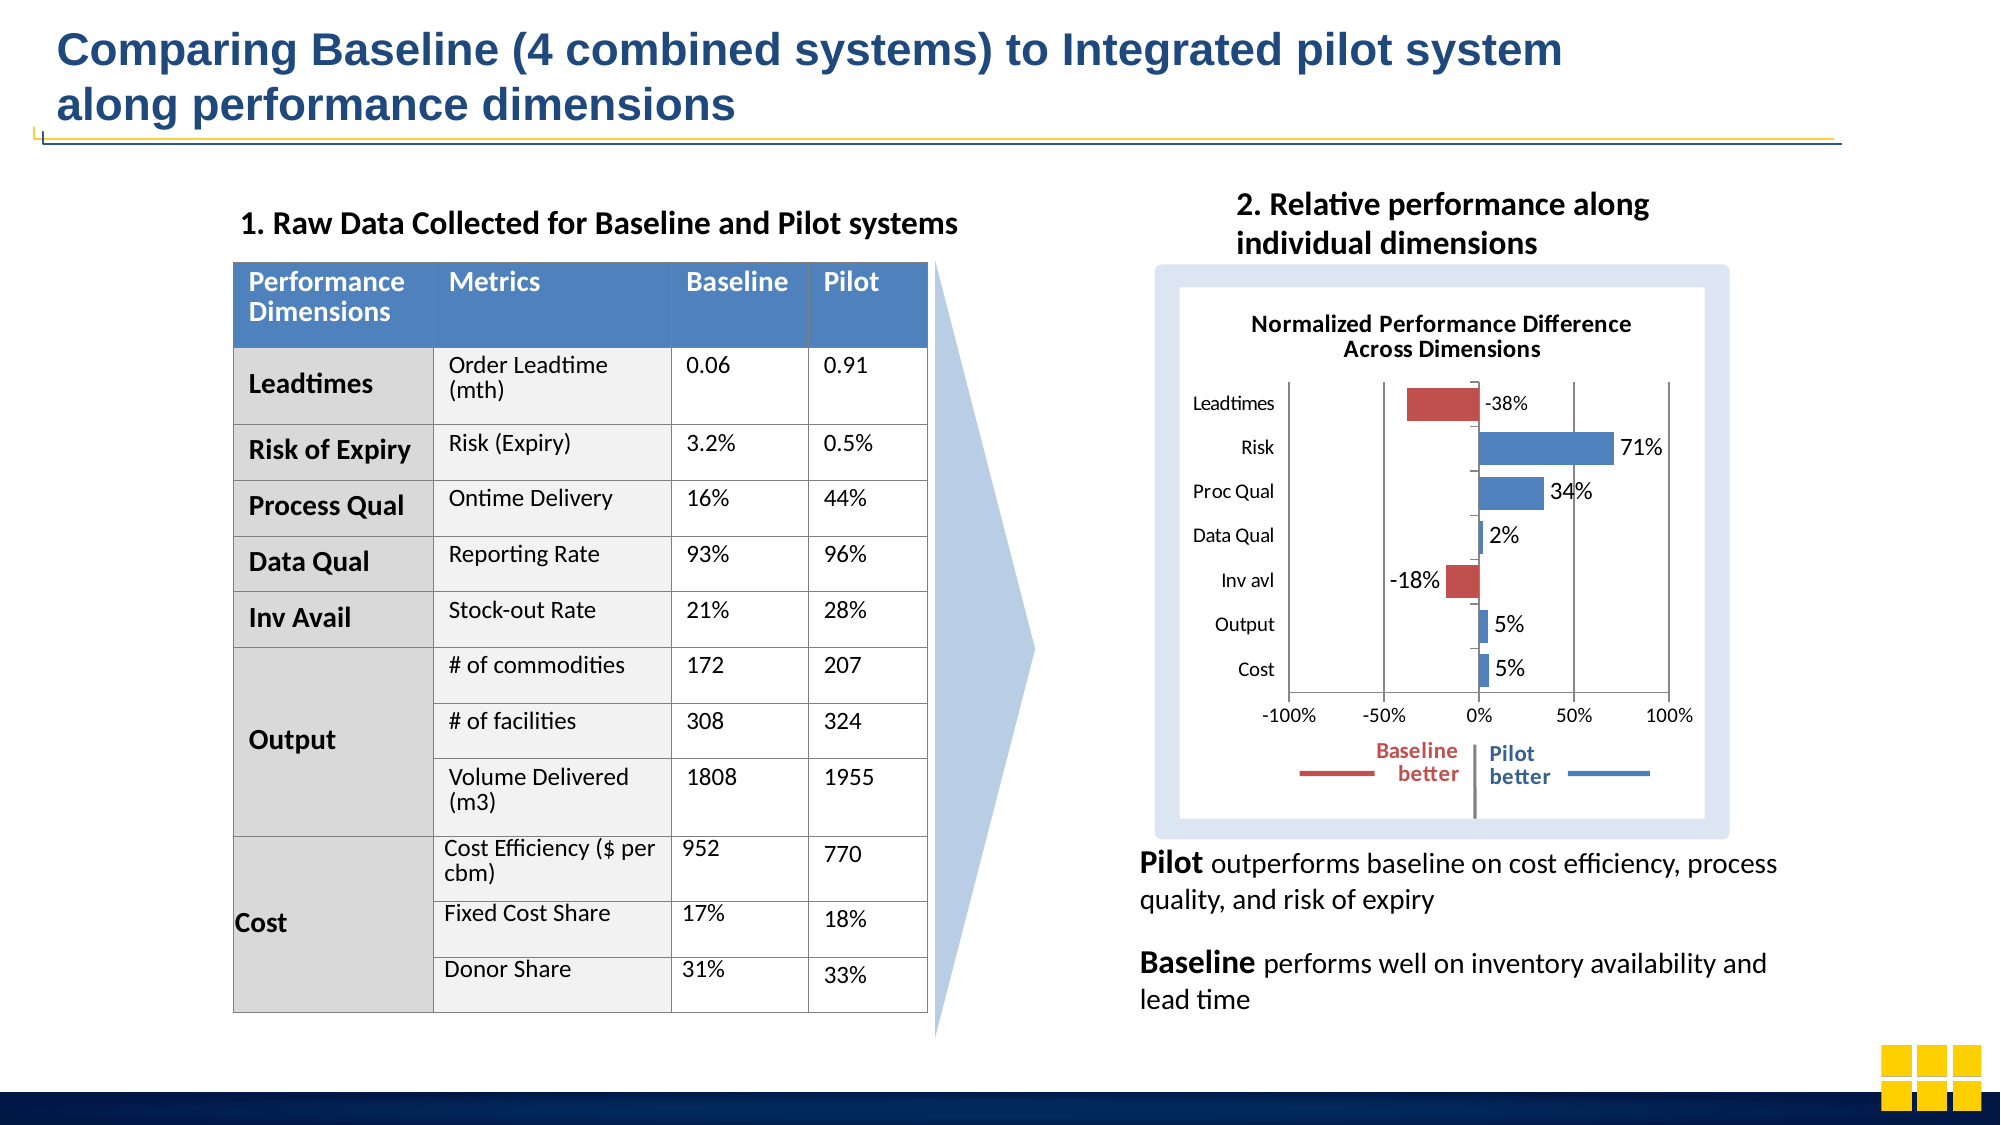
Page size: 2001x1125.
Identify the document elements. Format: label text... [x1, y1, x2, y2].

table_cell 18% [809, 902, 927, 957]
table_cell Cost Efficiency ($ per cbm) [434, 837, 671, 901]
table_cell 17% [672, 902, 808, 957]
table_cell Risk of Expiry [234, 425, 433, 480]
table_cell Fixed Cost Share [434, 902, 671, 957]
text_box [935, 260, 1036, 1038]
table_cell 770 [809, 837, 927, 901]
table_cell 1808 [672, 759, 808, 836]
table_cell 172 [672, 648, 808, 703]
table_cell Donor Share [434, 958, 671, 1012]
text_box 2. Relative performance along individual dimensions [1221, 174, 1705, 269]
table_cell 308 [672, 704, 808, 758]
table_cell 33% [809, 958, 927, 1012]
table_cell 207 [809, 648, 927, 703]
table_cell Volume Delivered (m3) [434, 759, 671, 836]
table_cell 16% [672, 481, 808, 536]
table_header Performance Dimensions [234, 263, 433, 347]
chart [1179, 287, 1705, 821]
table_cell 3.2% [672, 425, 808, 480]
table_header Metrics [434, 263, 671, 347]
picture [0, 1092, 2000, 1125]
table_header Baseline [672, 263, 808, 347]
table_cell Risk (Expiry) [434, 425, 671, 480]
table_cell Output [234, 648, 433, 836]
table_cell 0.5% [809, 425, 927, 480]
text_box [1154, 264, 1730, 833]
table_cell Process Qual [234, 481, 433, 536]
table_cell 324 [809, 704, 927, 758]
table_cell 952 [672, 837, 808, 901]
table_cell 1955 [809, 759, 927, 836]
table_cell Reporting Rate [434, 537, 671, 591]
table_cell Stock-out Rate [434, 592, 671, 647]
table_cell 93% [672, 537, 808, 591]
table_cell Leadtimes [234, 348, 433, 424]
table_header Pilot [809, 263, 927, 347]
table_cell Order Leadtime (mth) [434, 348, 671, 424]
table_cell 28% [809, 592, 927, 647]
table_cell 0.91 [809, 348, 927, 424]
table_cell Inv Avail [234, 592, 433, 647]
table_cell # of commodities [434, 648, 671, 703]
table_cell Ontime Delivery [434, 481, 671, 536]
table_cell 21% [672, 592, 808, 647]
table_cell 44% [809, 481, 927, 536]
table_cell Data Qual [234, 537, 433, 591]
table_cell # of facilities [434, 704, 671, 758]
title Comparing Baseline (4 combined systems) to Integrated pilot system along performance dimensions [41, 22, 1705, 128]
table_cell 0.06 [672, 348, 808, 424]
table_cell 96% [809, 537, 927, 591]
text_box Pilot outperforms baseline on cost efficiency, process quality, and risk of expiry Baseline performs well on inventory availability and lead time [1124, 833, 1800, 1023]
text_box 1. Raw Data Collected for Baseline and Pilot systems [225, 194, 1000, 250]
table_cell Cost [234, 837, 433, 1012]
table_cell 31% [672, 958, 808, 1012]
